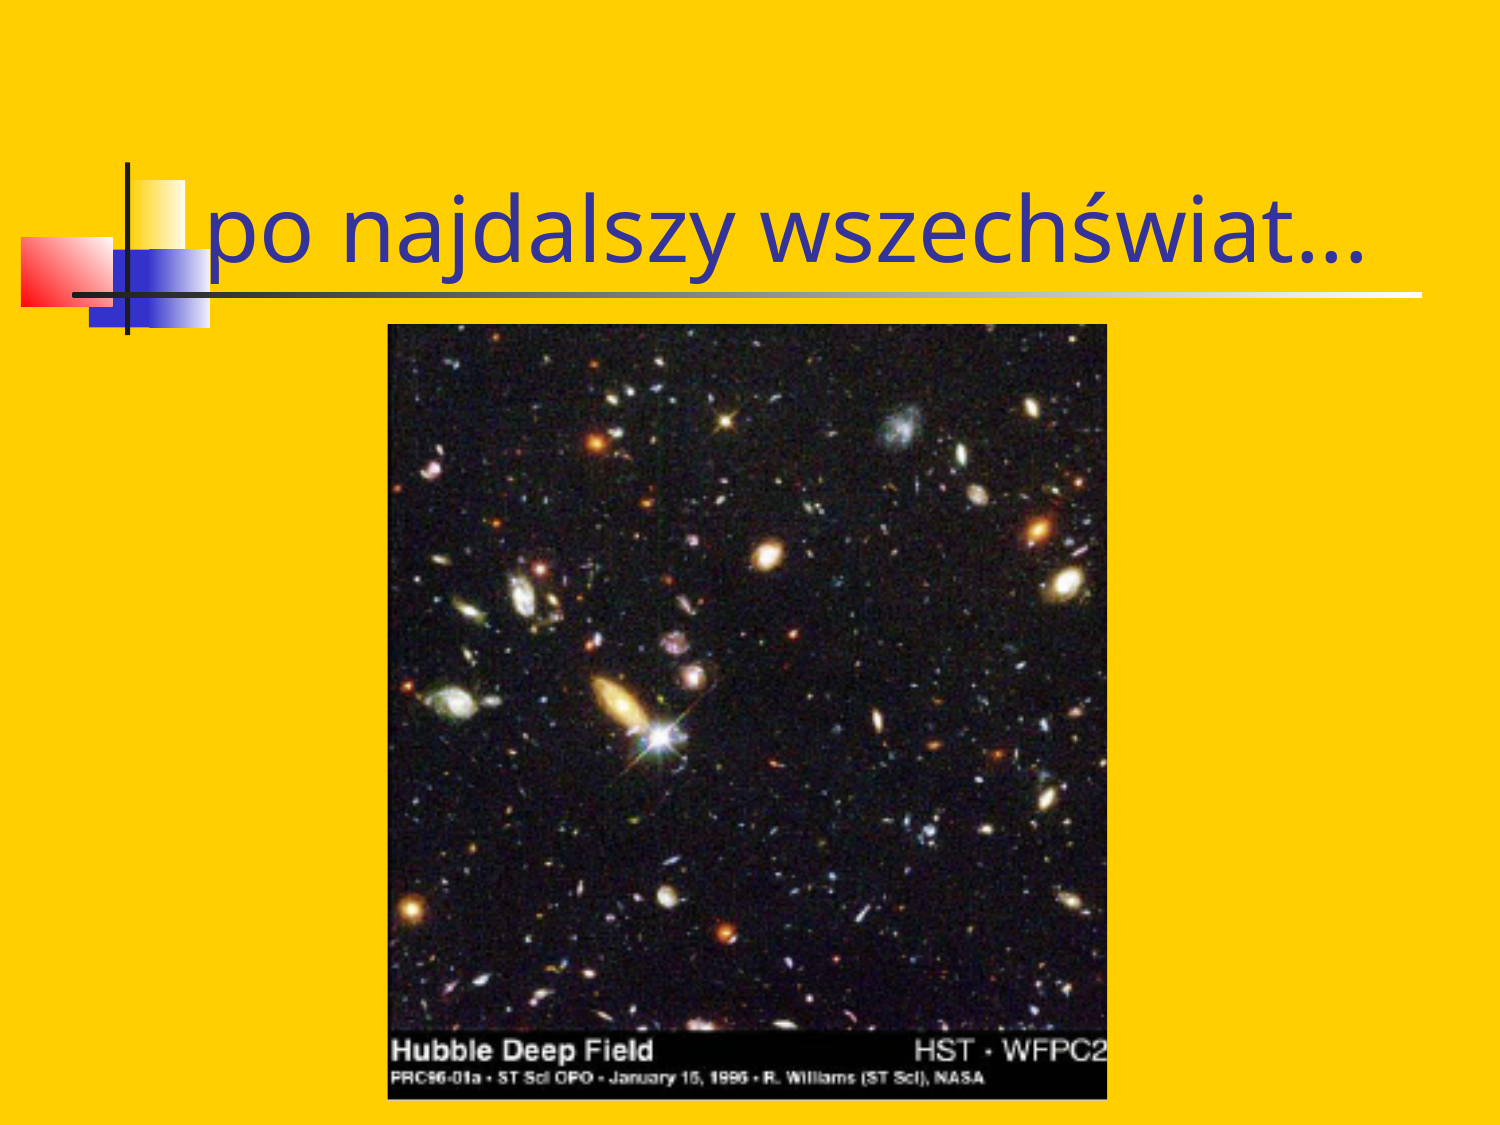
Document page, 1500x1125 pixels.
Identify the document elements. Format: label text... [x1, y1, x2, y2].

title po najdalszy wszechświat... [188, 53, 1468, 289]
picture [387, 324, 1108, 1101]
